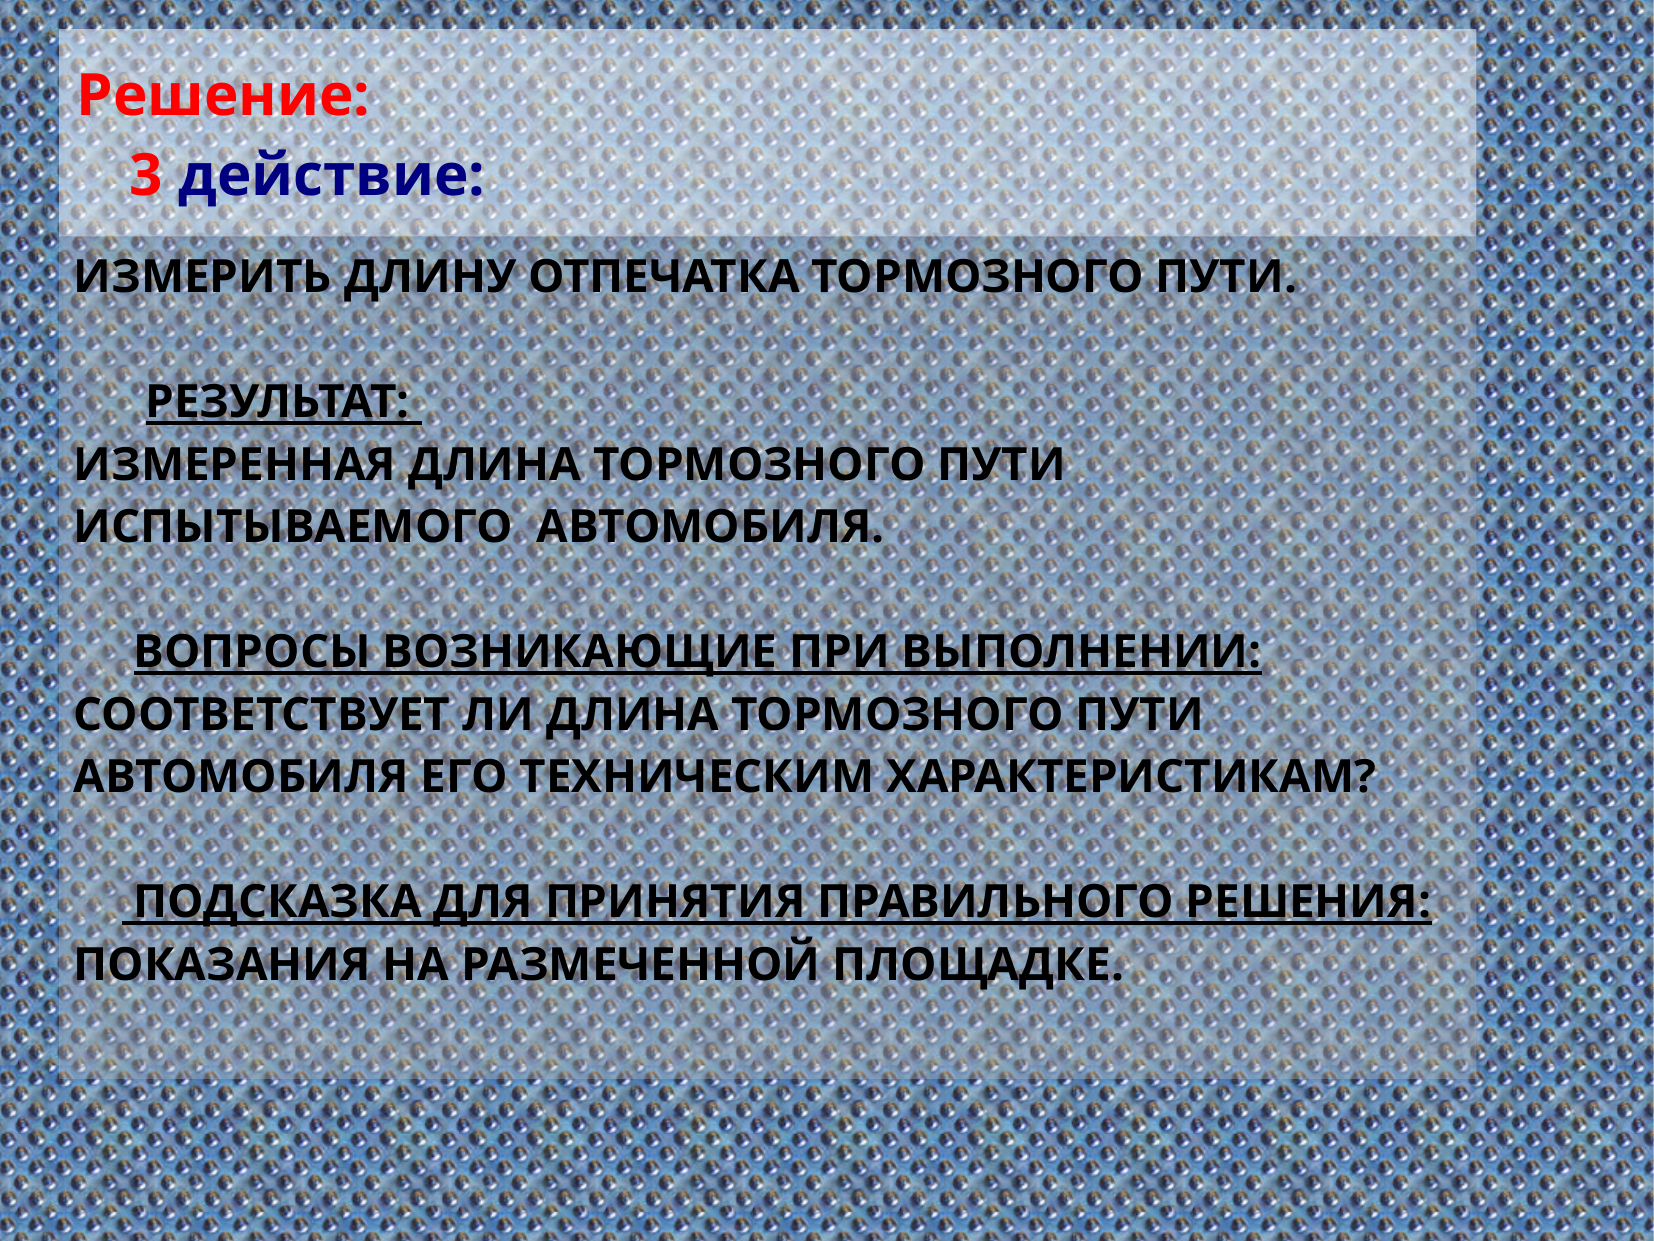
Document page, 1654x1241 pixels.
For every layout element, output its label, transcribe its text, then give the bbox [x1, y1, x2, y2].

picture [0, 0, 1654, 1241]
text_box ИЗМЕРИТЬ ДЛИНУ ОТПЕЧАТКА ТОРМОЗНОГО ПУТИ. РЕЗУЛЬТАТ: ИЗМЕРЕННАЯ ДЛИНА ТОРМОЗНОГО ПУТИ ИСПЫТЫВАЕМОГО АВТОМОБИЛЯ. ВОПРОСЫ ВОЗНИКАЮЩИЕ ПРИ ВЫПОЛНЕНИИ: СООТВЕТСТВУЕТ ЛИ ДЛИНА ТОРМОЗНОГО ПУТИ АВТОМОБИЛЯ ЕГО ТЕХНИЧЕСКИМ ХАРАКТЕРИСТИКАМ? ПОДСКАЗКА ДЛЯ ПРИНЯТИЯ ПРАВИЛЬНОГО РЕШЕНИЯ: ПОКАЗАНИЯ НА РАЗМЕЧЕННОЙ ПЛОЩАДКЕ. [59, 236, 1477, 1079]
title Решение: 3 действие: [59, 29, 1477, 236]
